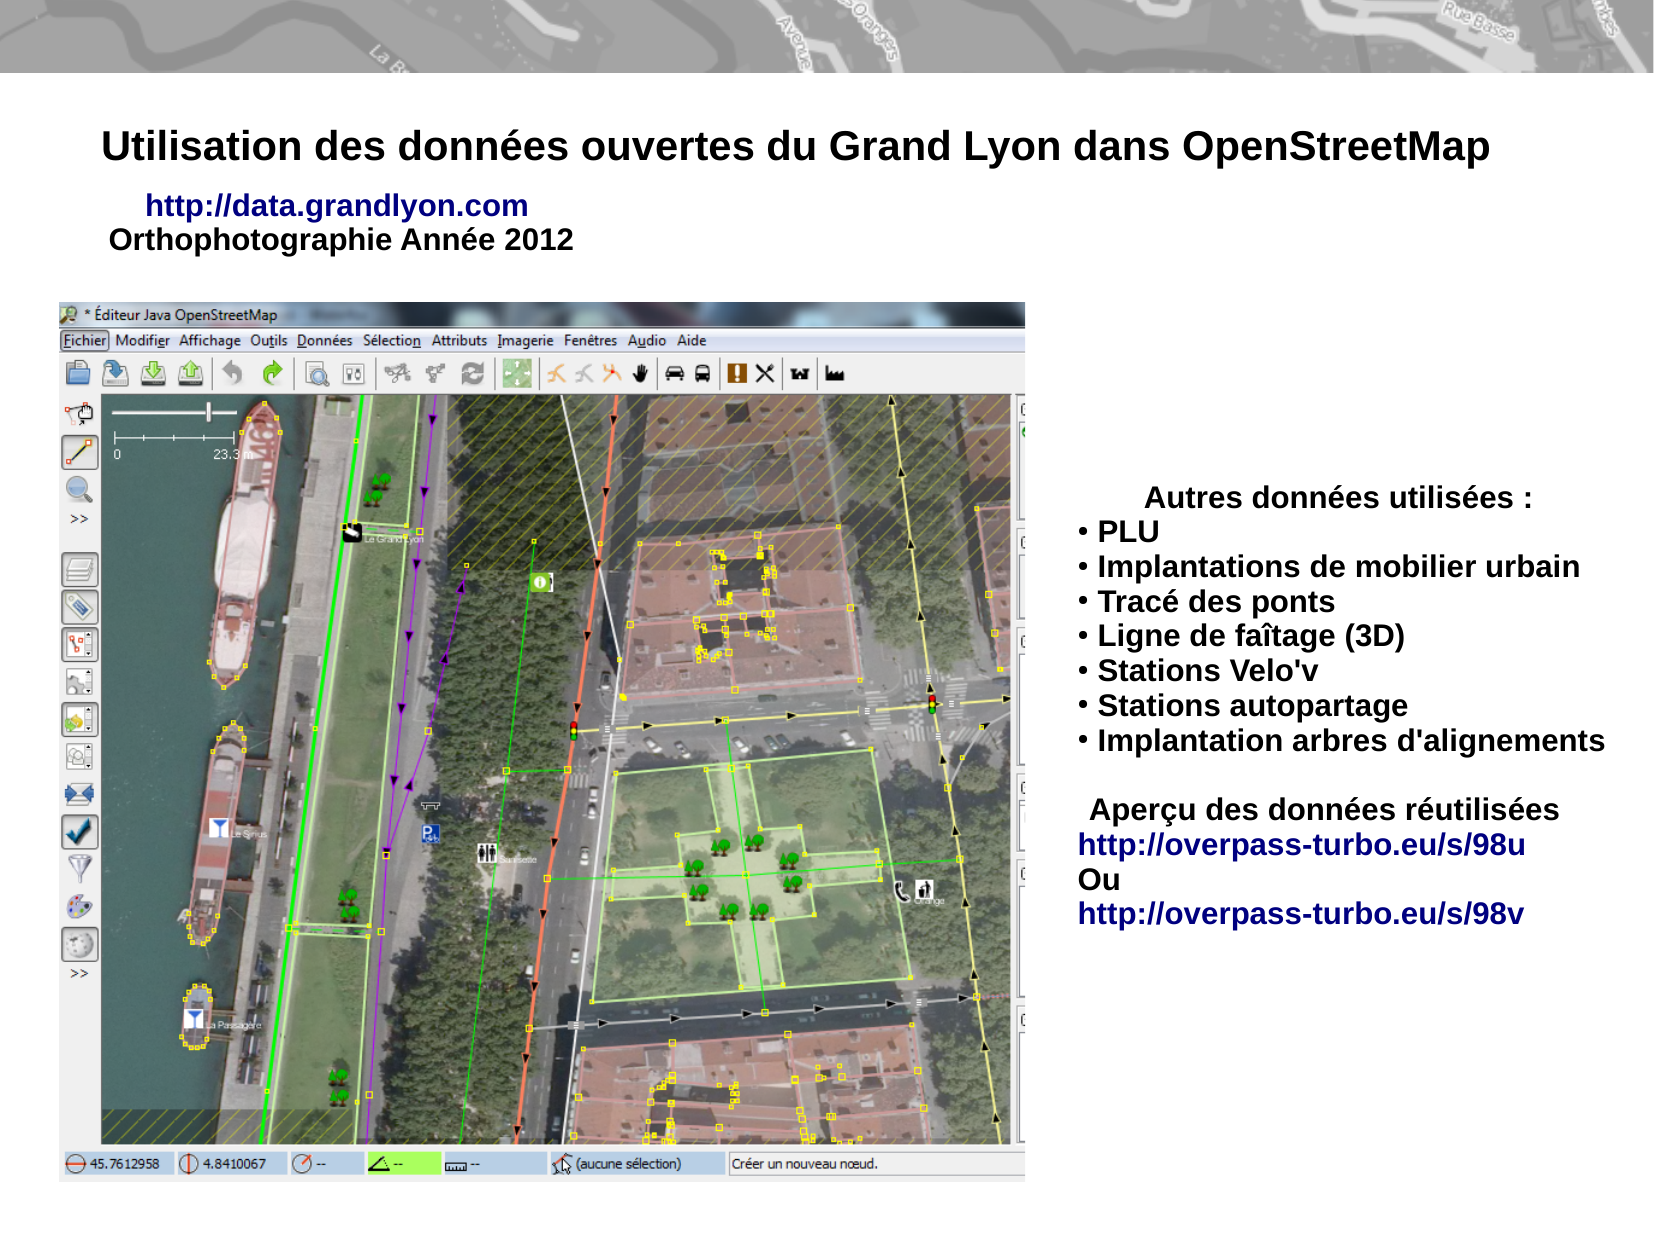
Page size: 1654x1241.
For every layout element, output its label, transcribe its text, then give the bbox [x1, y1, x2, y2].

text_box http://data.grandlyon.com Orthophotographie Année 2012 [24, 180, 650, 266]
text_box Autres données utilisées : PLU Implantations de mobilier urbain Tracé des ponts Ligne de faîtage (3D) Stations Velo'v Stations autopartage Implantation arbres d'alignements Aperçu des données réutilisées http://overpass-turbo.eu/s/98u Ou http://overpass-turbo.eu/s/98v [1062, 472, 1625, 946]
picture [0, 0, 1654, 73]
text_box Utilisation des données ouvertes du Grand Lyon dans OpenStreetMap [86, 115, 1506, 178]
picture [59, 302, 1026, 1182]
